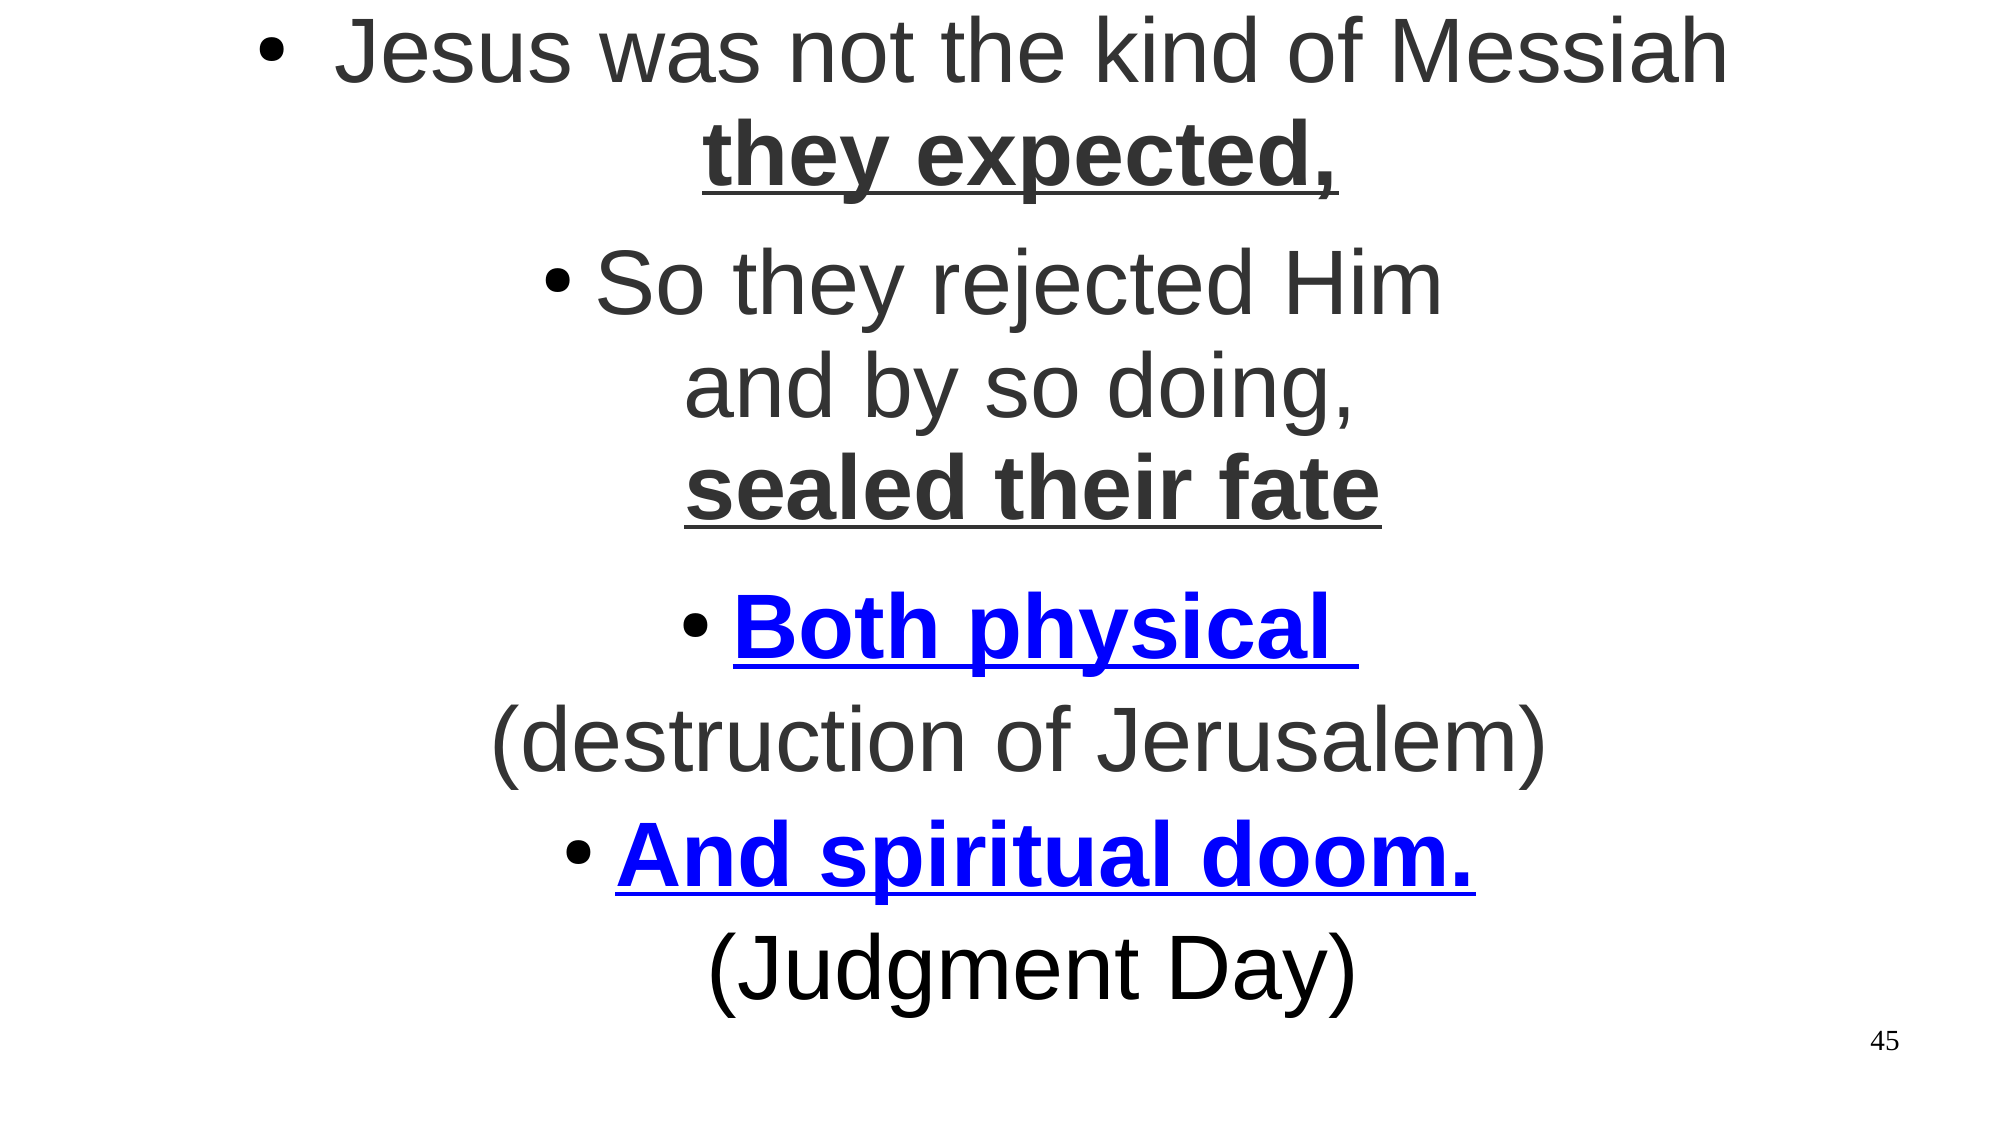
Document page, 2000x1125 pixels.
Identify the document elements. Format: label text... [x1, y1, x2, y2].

list Jesus was not the kind of Messiah they expected, So they rejected Him and by so doing, sealed their fate Both physical (destruction of Jerusalem) And spiritual doom. (Judgment Day) [0, 0, 1996, 1123]
